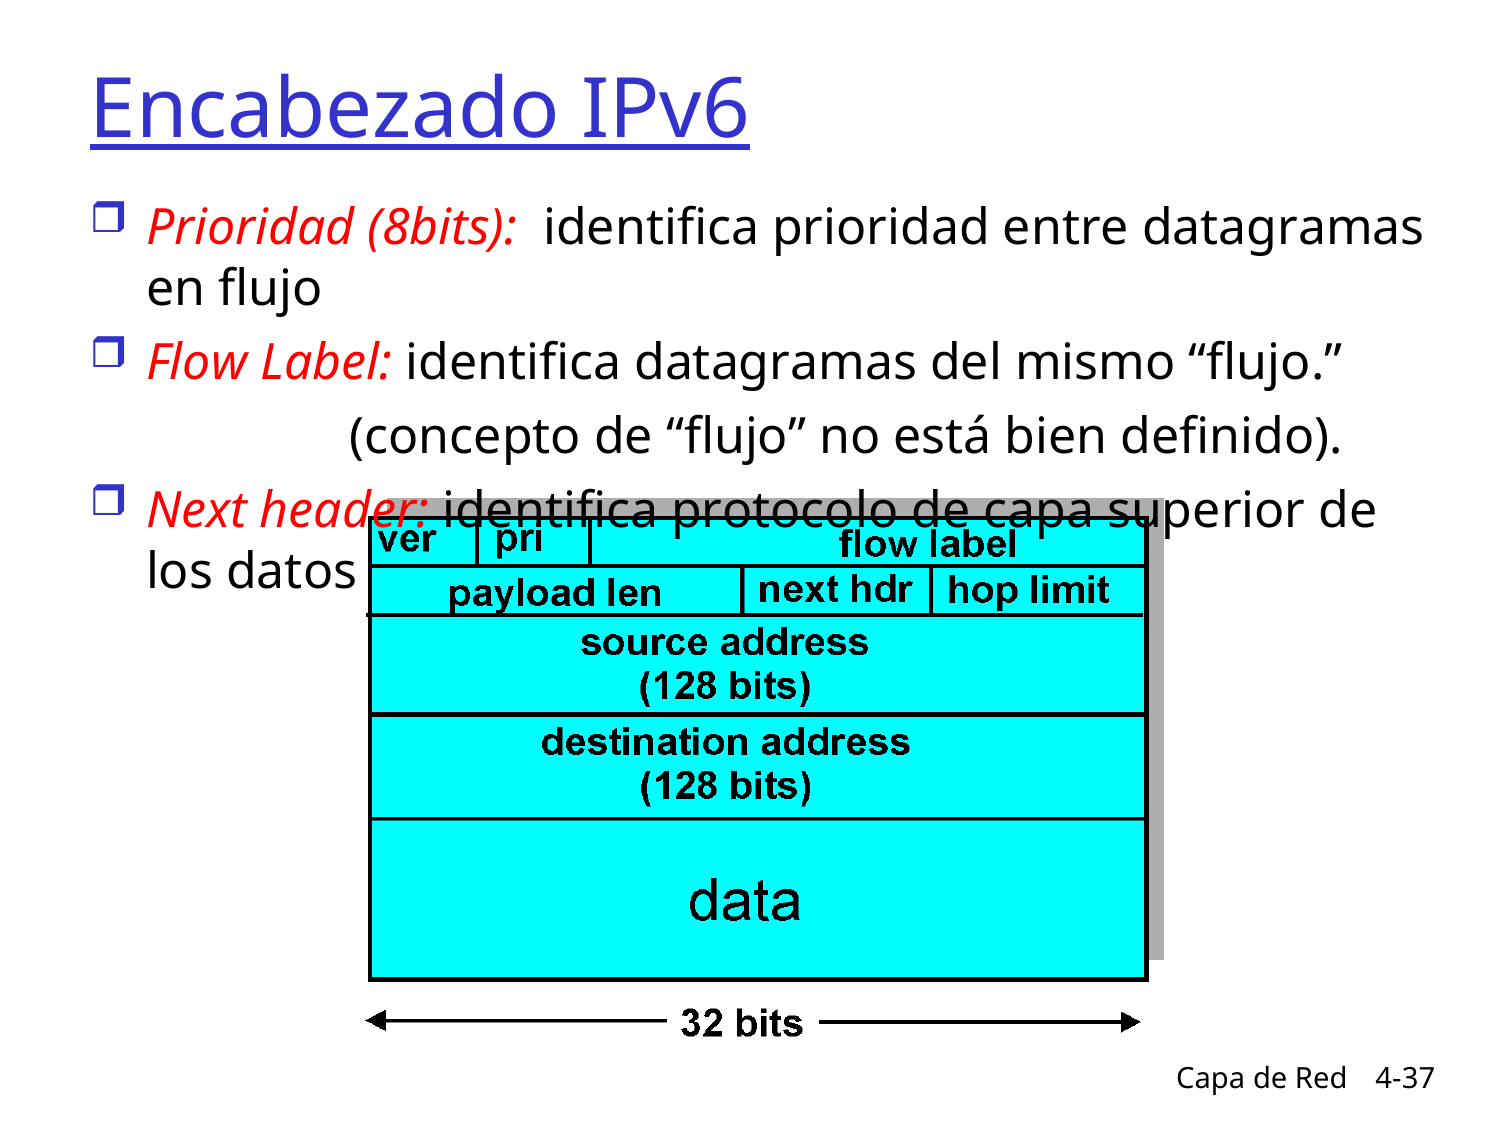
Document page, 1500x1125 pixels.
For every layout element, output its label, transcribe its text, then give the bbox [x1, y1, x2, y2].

list Prioridad (8bits): identifica prioridad entre datagramas en flujo Flow Label: identifica datagramas del mismo “flujo.” (concepto de “flujo” no está bien definido). Next header: identifica protocolo de capa superior de los datos [75, 187, 1463, 1044]
title Encabezado IPv6 [75, 15, 1463, 187]
